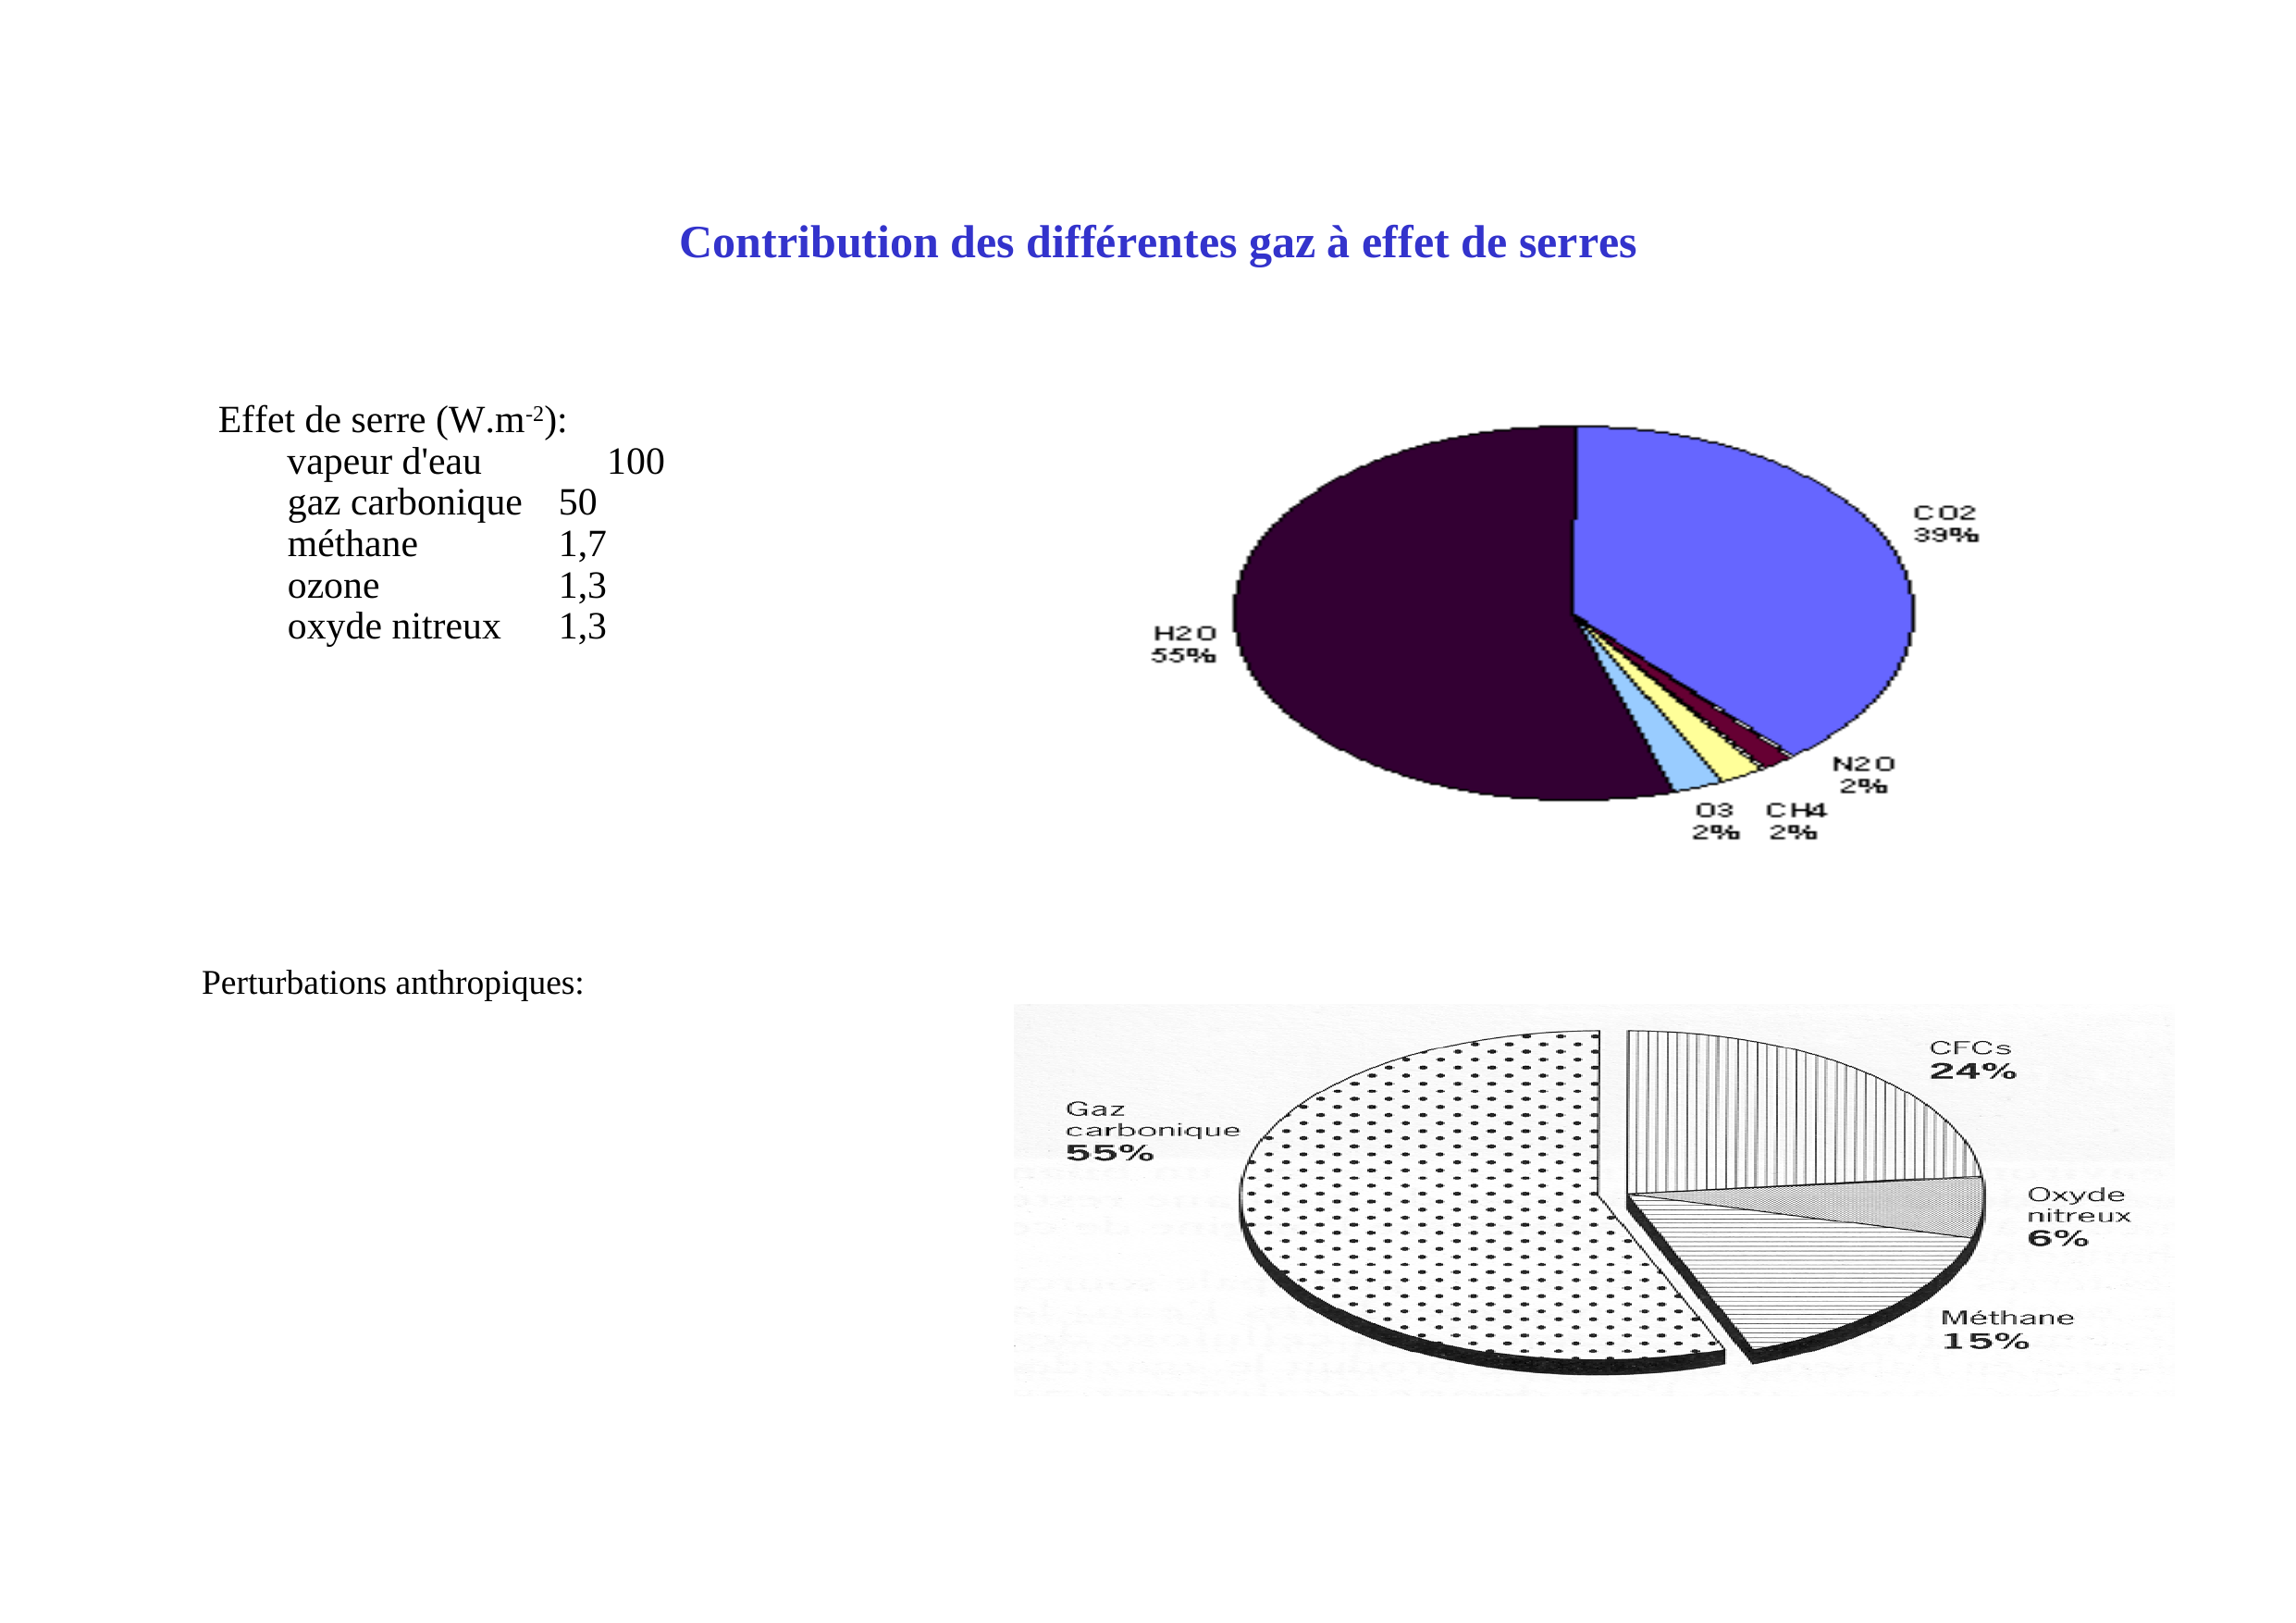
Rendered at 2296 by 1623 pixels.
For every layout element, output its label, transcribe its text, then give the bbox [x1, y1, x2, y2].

text_box Perturbations anthropiques: [188, 962, 1031, 1248]
list Effet de serre (W.m-2): vapeur d'eau 100 gaz carbonique 50 méthane 1,7 ozone 1,3 oxyde nitreux 1,3 [204, 398, 1044, 772]
title Contribution des différentes gaz à effet de serres [291, 163, 2027, 324]
picture [1014, 1004, 2175, 1396]
picture [1044, 364, 2103, 880]
